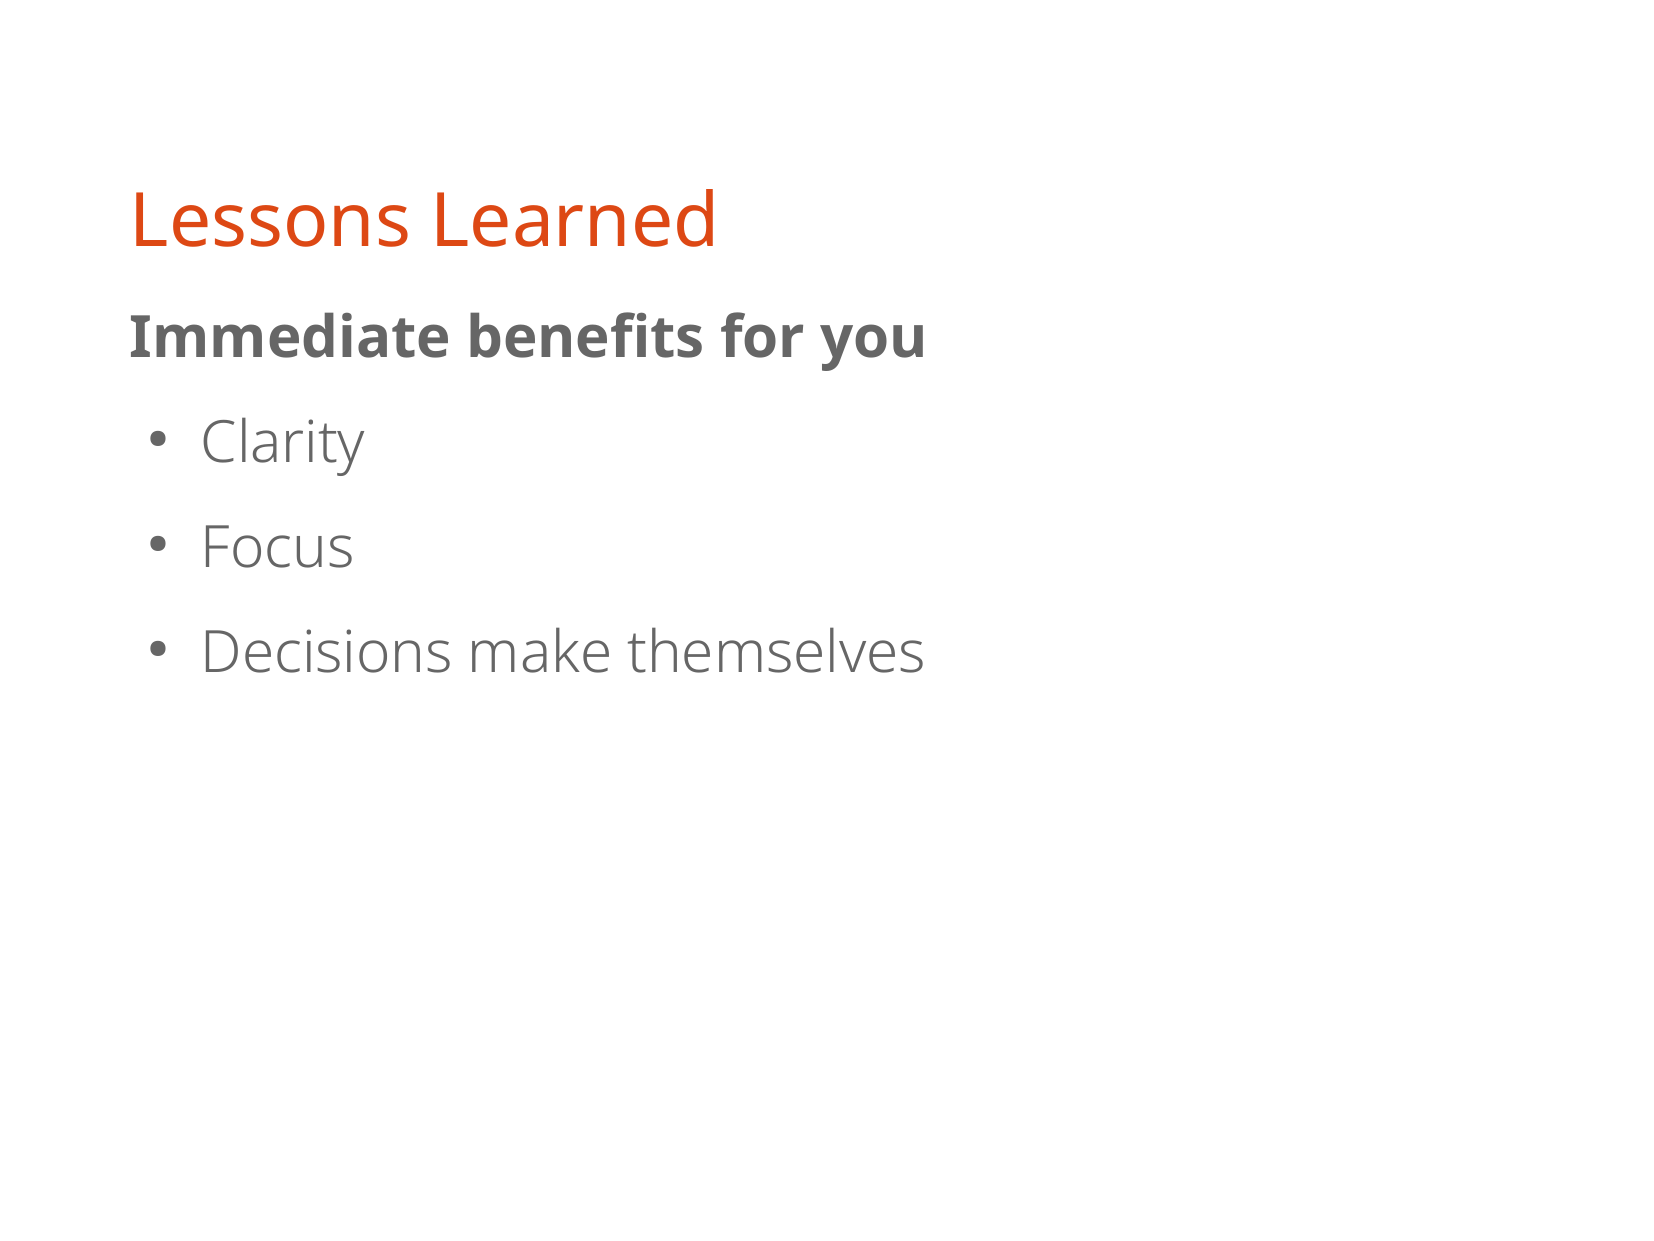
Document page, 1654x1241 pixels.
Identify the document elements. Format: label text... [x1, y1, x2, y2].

list Immediate benefits for you Clarity Focus Decisions make themselves [129, 295, 1518, 1010]
title Lessons Learned [129, 153, 1518, 281]
